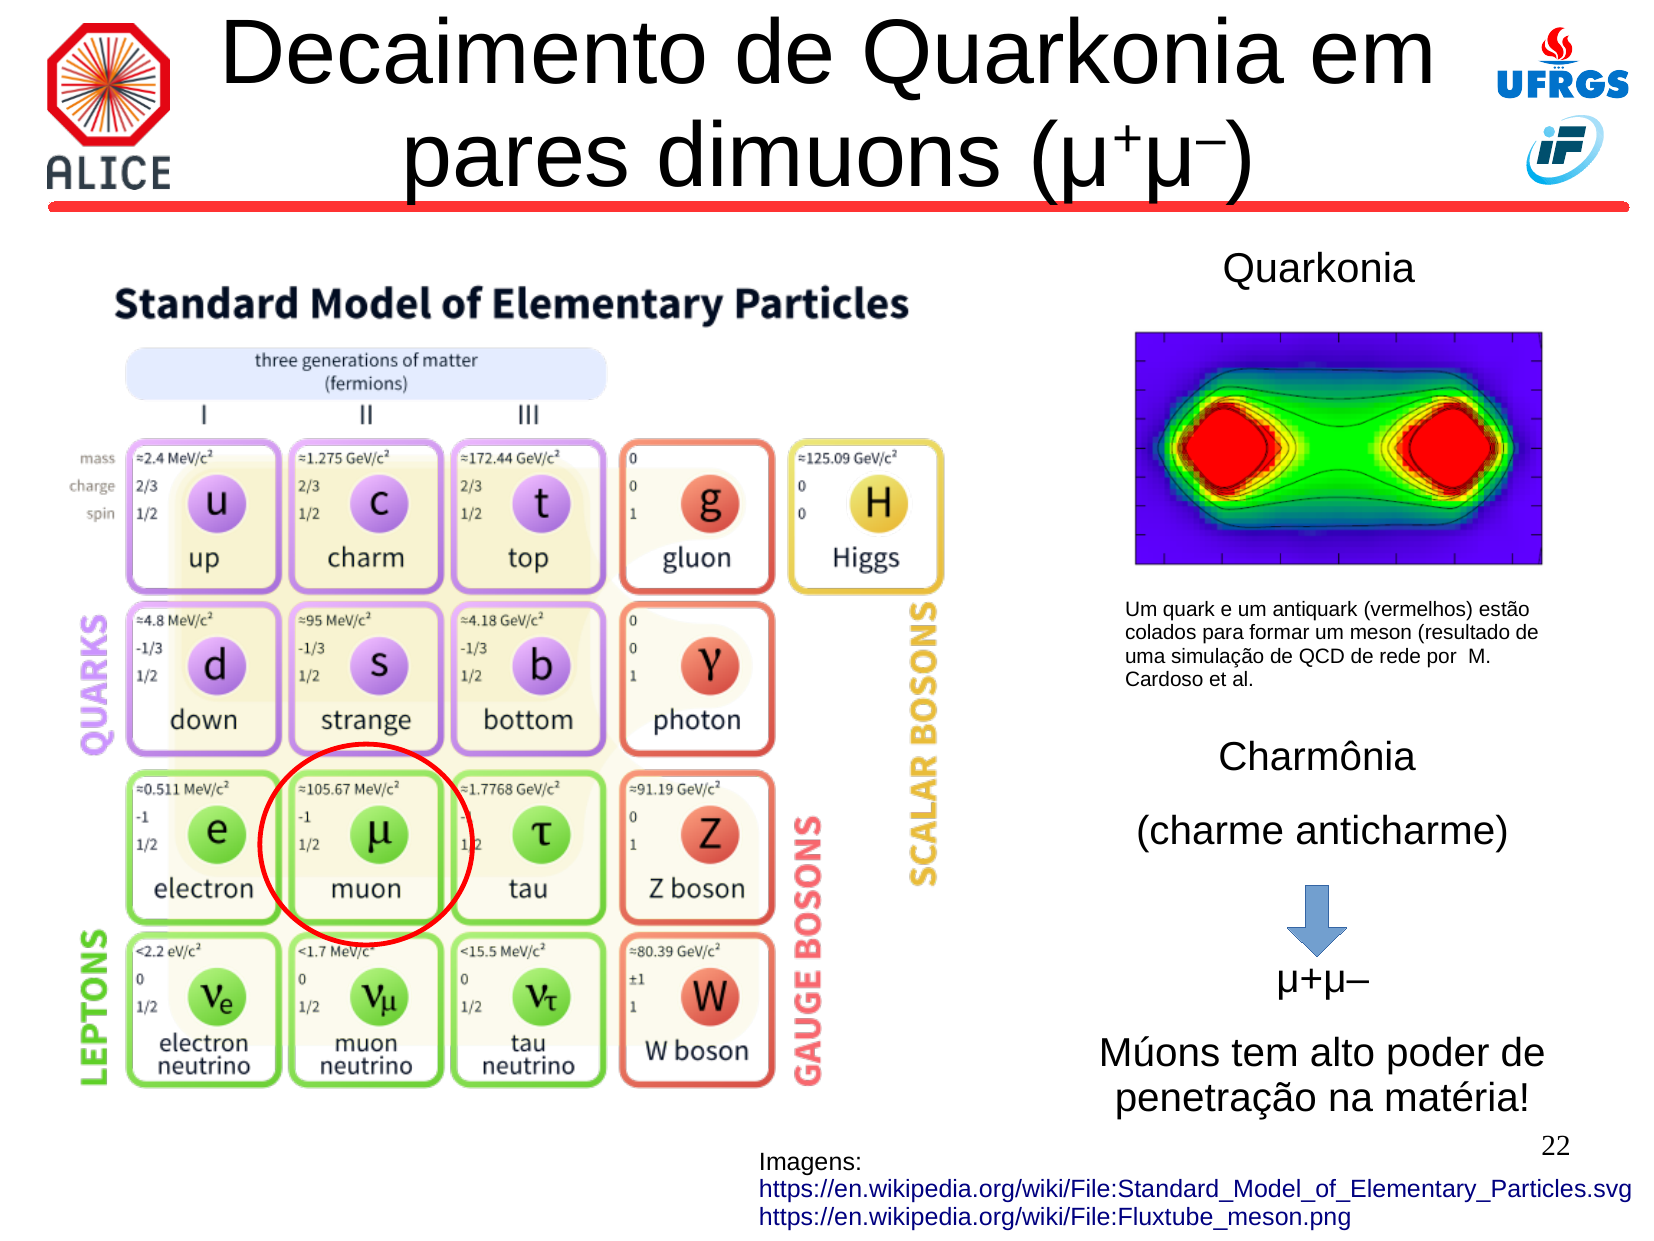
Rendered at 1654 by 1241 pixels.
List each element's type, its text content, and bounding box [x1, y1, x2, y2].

picture [1526, 153, 1531, 162]
title Decaimento de Quarkonia em pares dimuons (μ+μ–) [199, 0, 1459, 207]
text_box Imagens: https://en.wikipedia.org/wiki/File:Standard_Model_of_Elementary_Particles.svg https://en.wikipedia.org/wiki/File:Fluxtube_meson.png [744, 1139, 1654, 1239]
picture [1133, 329, 1544, 567]
text_box [1287, 885, 1347, 957]
text_box Quarkonia [1092, 216, 1546, 320]
picture [61, 259, 963, 1123]
text_box Um quark e um antiquark (vermelhos) estão colados para formar um meson (resultado de uma simulação de QCD de rede por M. Cardoso et al. [1110, 590, 1590, 699]
picture [47, 23, 170, 190]
picture [1542, 176, 1558, 185]
picture [1497, 27, 1629, 103]
list Charmônia (charme anticharme) μ+μ– Múons tem alto poder de penetração na matéria! [1086, 733, 1560, 1123]
